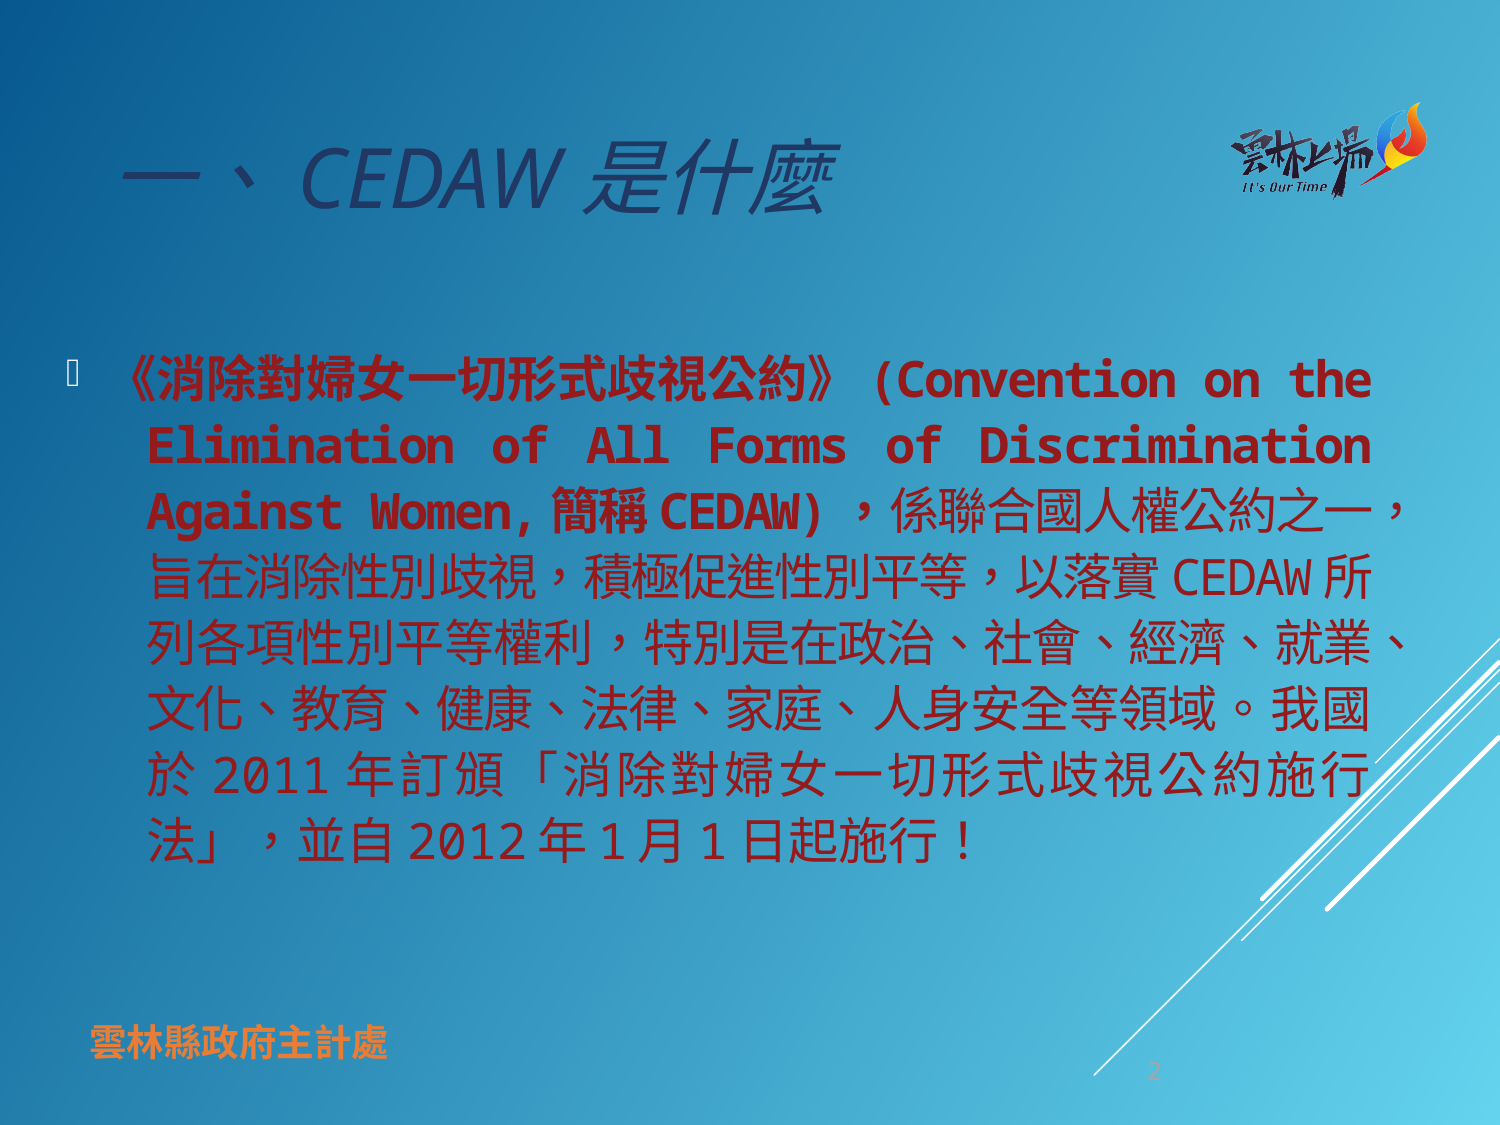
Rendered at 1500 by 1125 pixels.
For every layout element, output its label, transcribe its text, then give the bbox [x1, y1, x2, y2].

list 《消除對婦女一切形式歧視公約》(Convention on the Elimination of All Forms of Discrimination Against Women,簡稱CEDAW)，係聯合國人權公約之一，旨在消除性別歧視，積極促進性別平等，以落實CEDAW所列各項性別平等權利，特別是在政治、社會、經濟、就業、文化、教育、健康、法律、家庭、人身安全等領域。我國於2011年訂頒「消除對婦女一切形式歧視公約施行法」，並自2012年1月1日起施行！ [50, 298, 1387, 912]
picture [1228, 97, 1429, 206]
text_box [1132, 1042, 1483, 1103]
text_box 雲林縣政府主計處 [74, 1016, 826, 1073]
title 一、CEDAW是什麼 [96, 75, 1172, 274]
